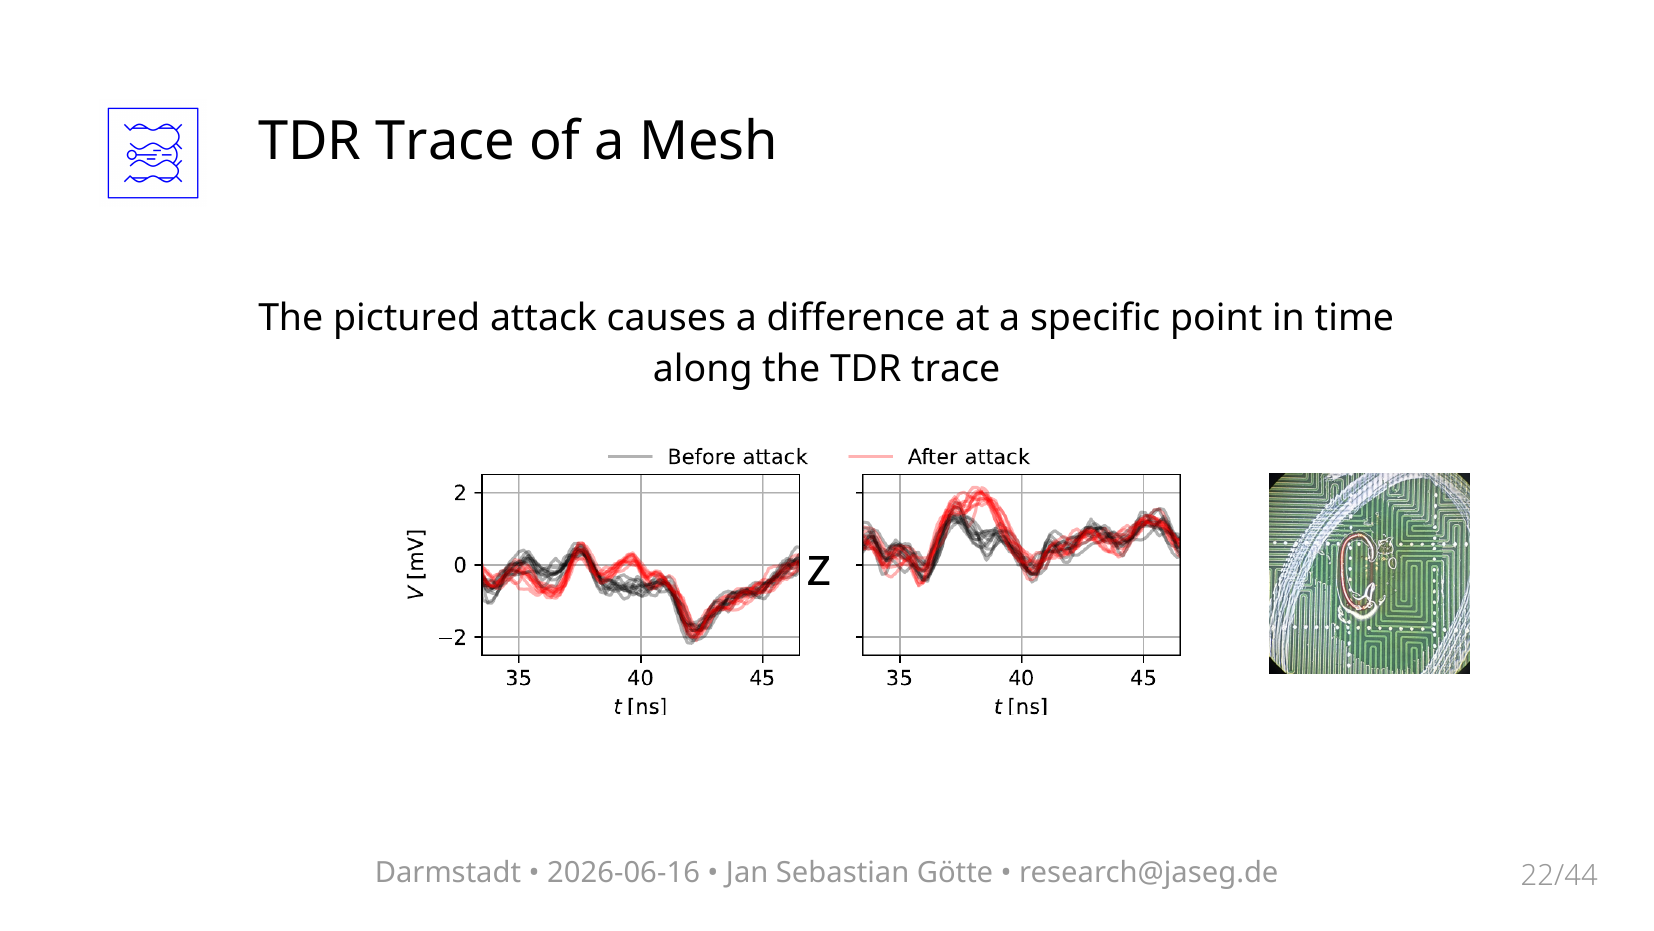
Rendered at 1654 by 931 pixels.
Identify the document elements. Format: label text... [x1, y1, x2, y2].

text_box TDR Trace of a Mesh [243, 93, 1543, 213]
text_box The pictured attack causes a difference at a specific point in time along the TDR trace [248, 290, 1406, 423]
picture [99, 99, 207, 207]
picture [369, 423, 1470, 715]
